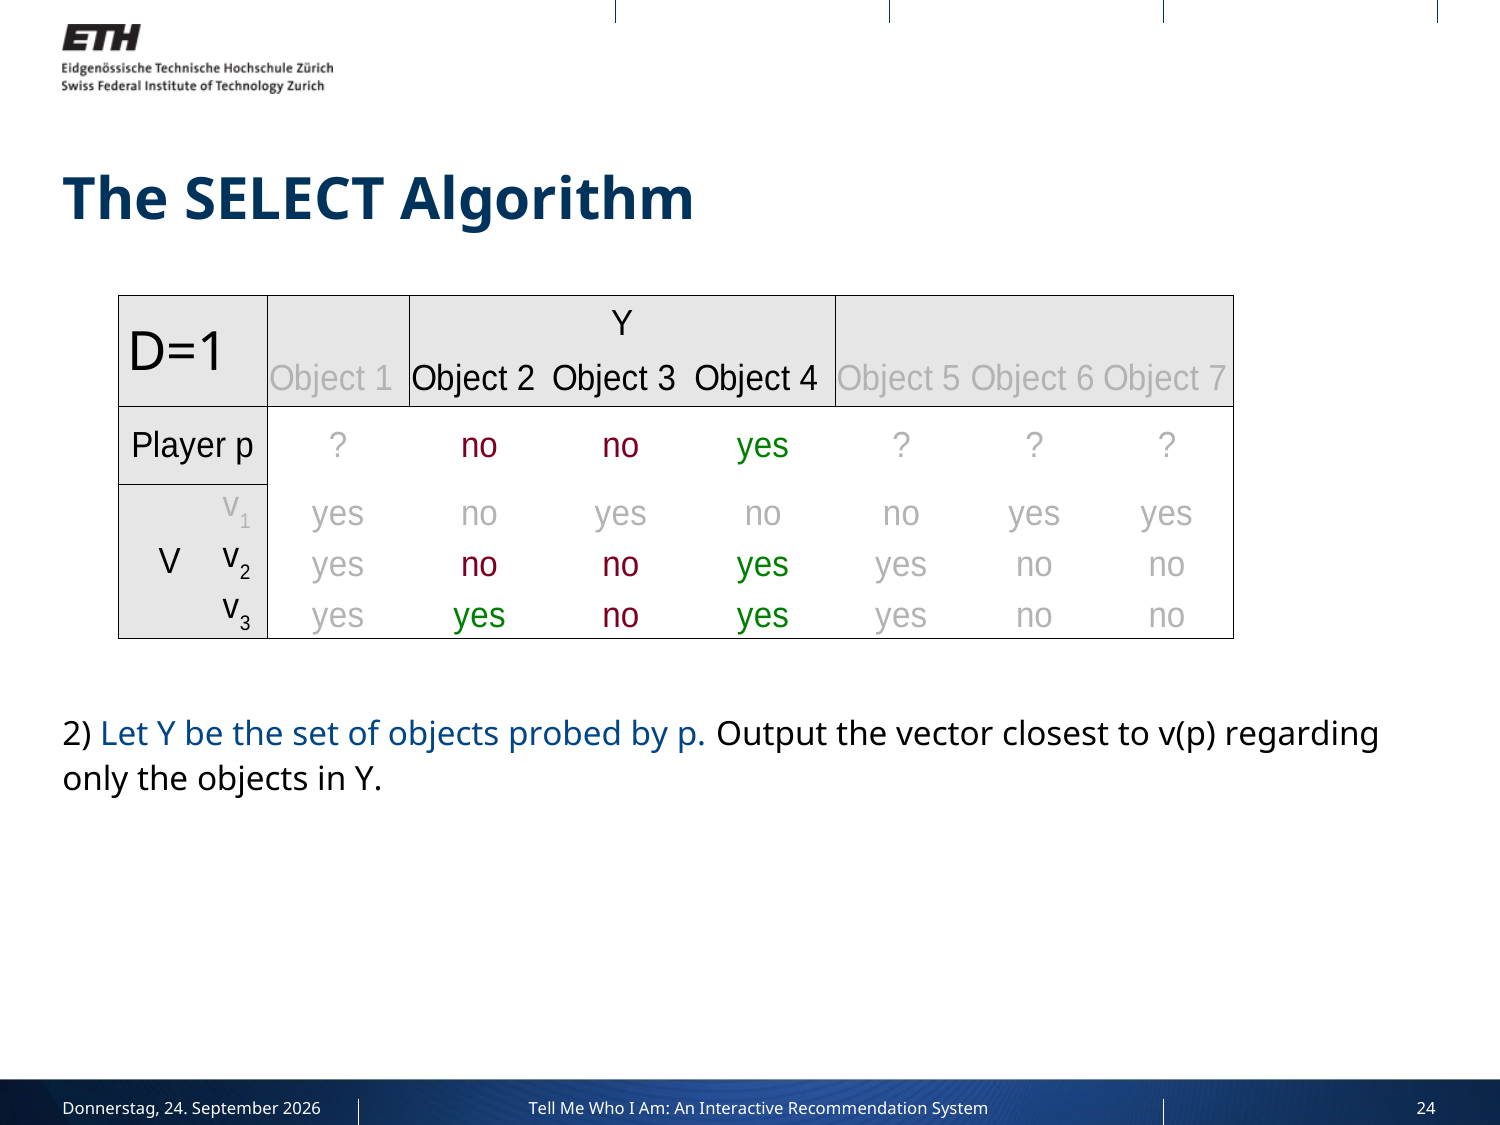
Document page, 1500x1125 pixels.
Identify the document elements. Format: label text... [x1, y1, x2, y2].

picture [62, 24, 333, 94]
list 2) Let Y be the set of objects probed by p. Output the vector closest to v(p) regarding only the objects in Y. [62, 709, 1438, 1066]
text_box D=1 [112, 309, 264, 389]
chart [118, 295, 1236, 641]
picture [0, 1078, 1500, 1125]
title The SELECT Algorithm [62, 157, 1438, 296]
